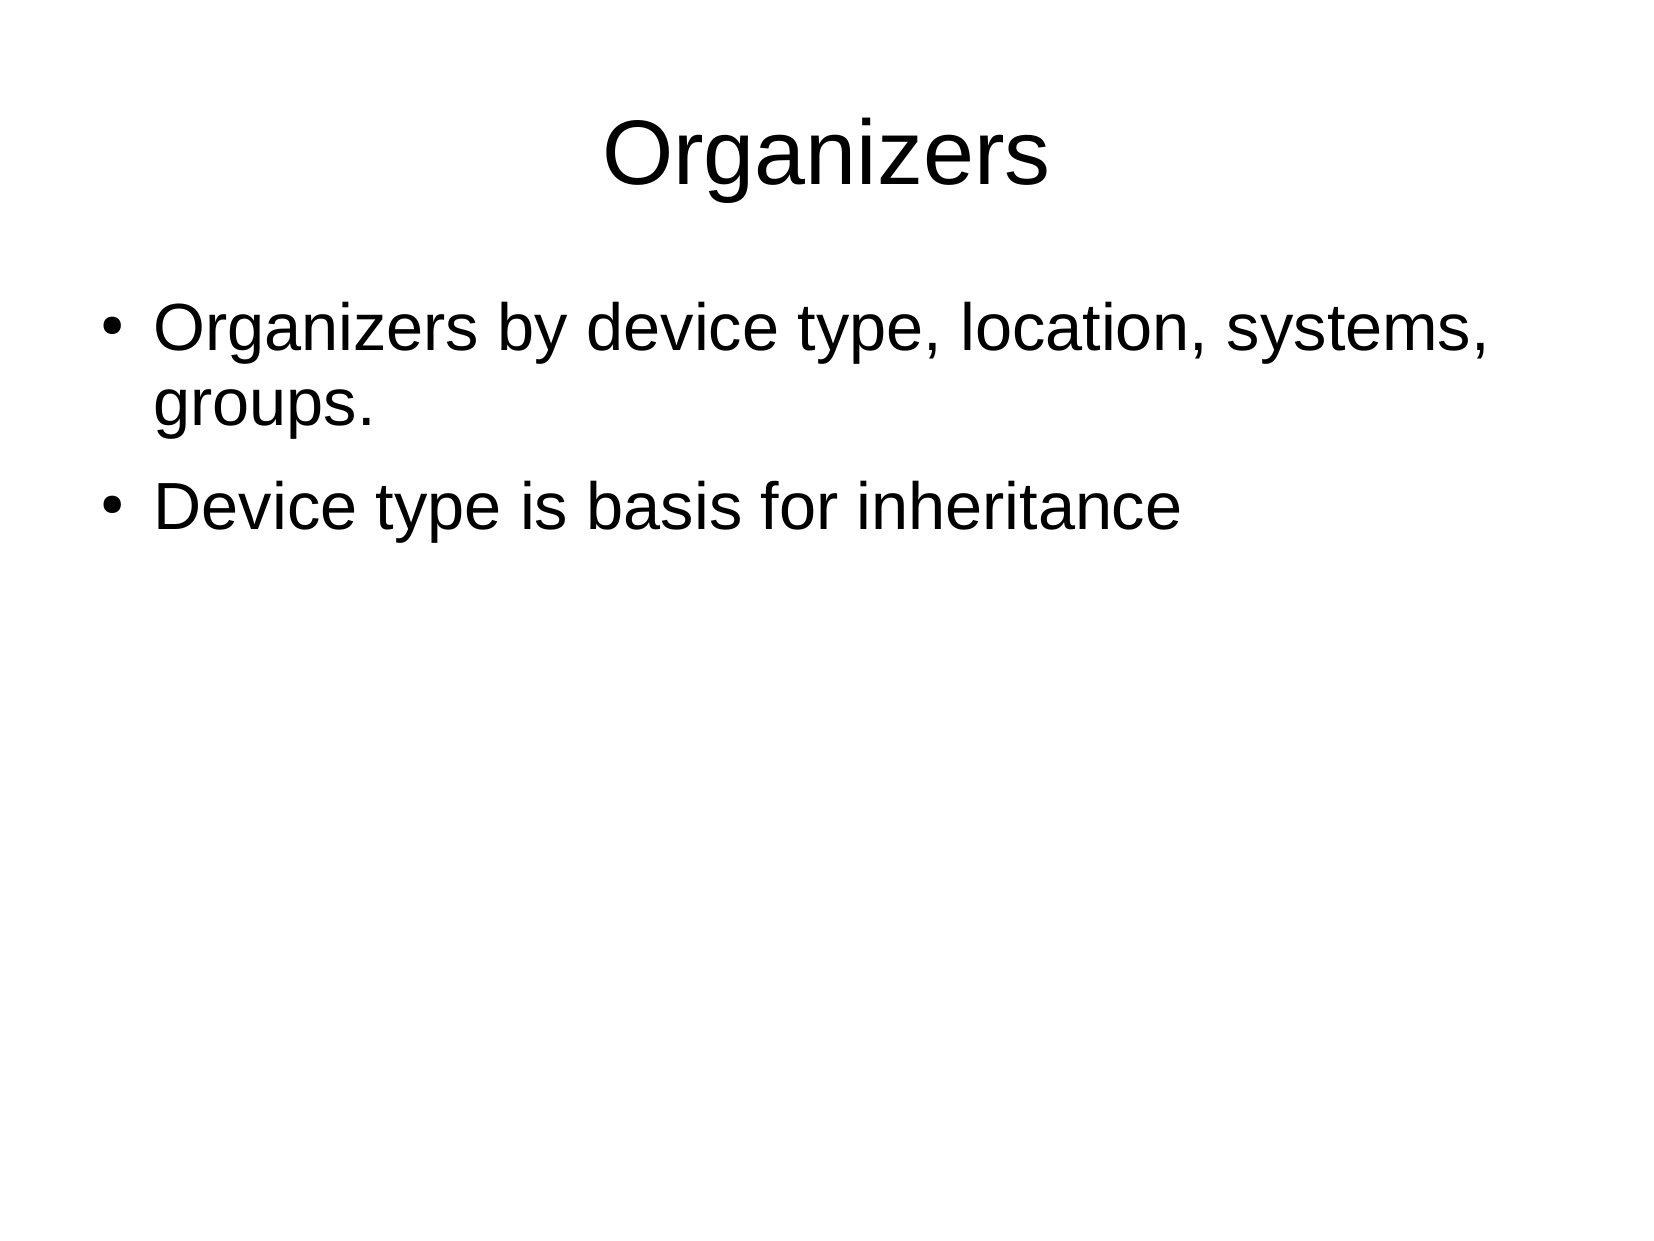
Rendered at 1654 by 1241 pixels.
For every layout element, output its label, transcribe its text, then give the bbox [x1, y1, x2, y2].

title Organizers [82, 49, 1571, 257]
list Organizers by device type, location, systems, groups. Device type is basis for inheritance [82, 290, 1571, 1109]
